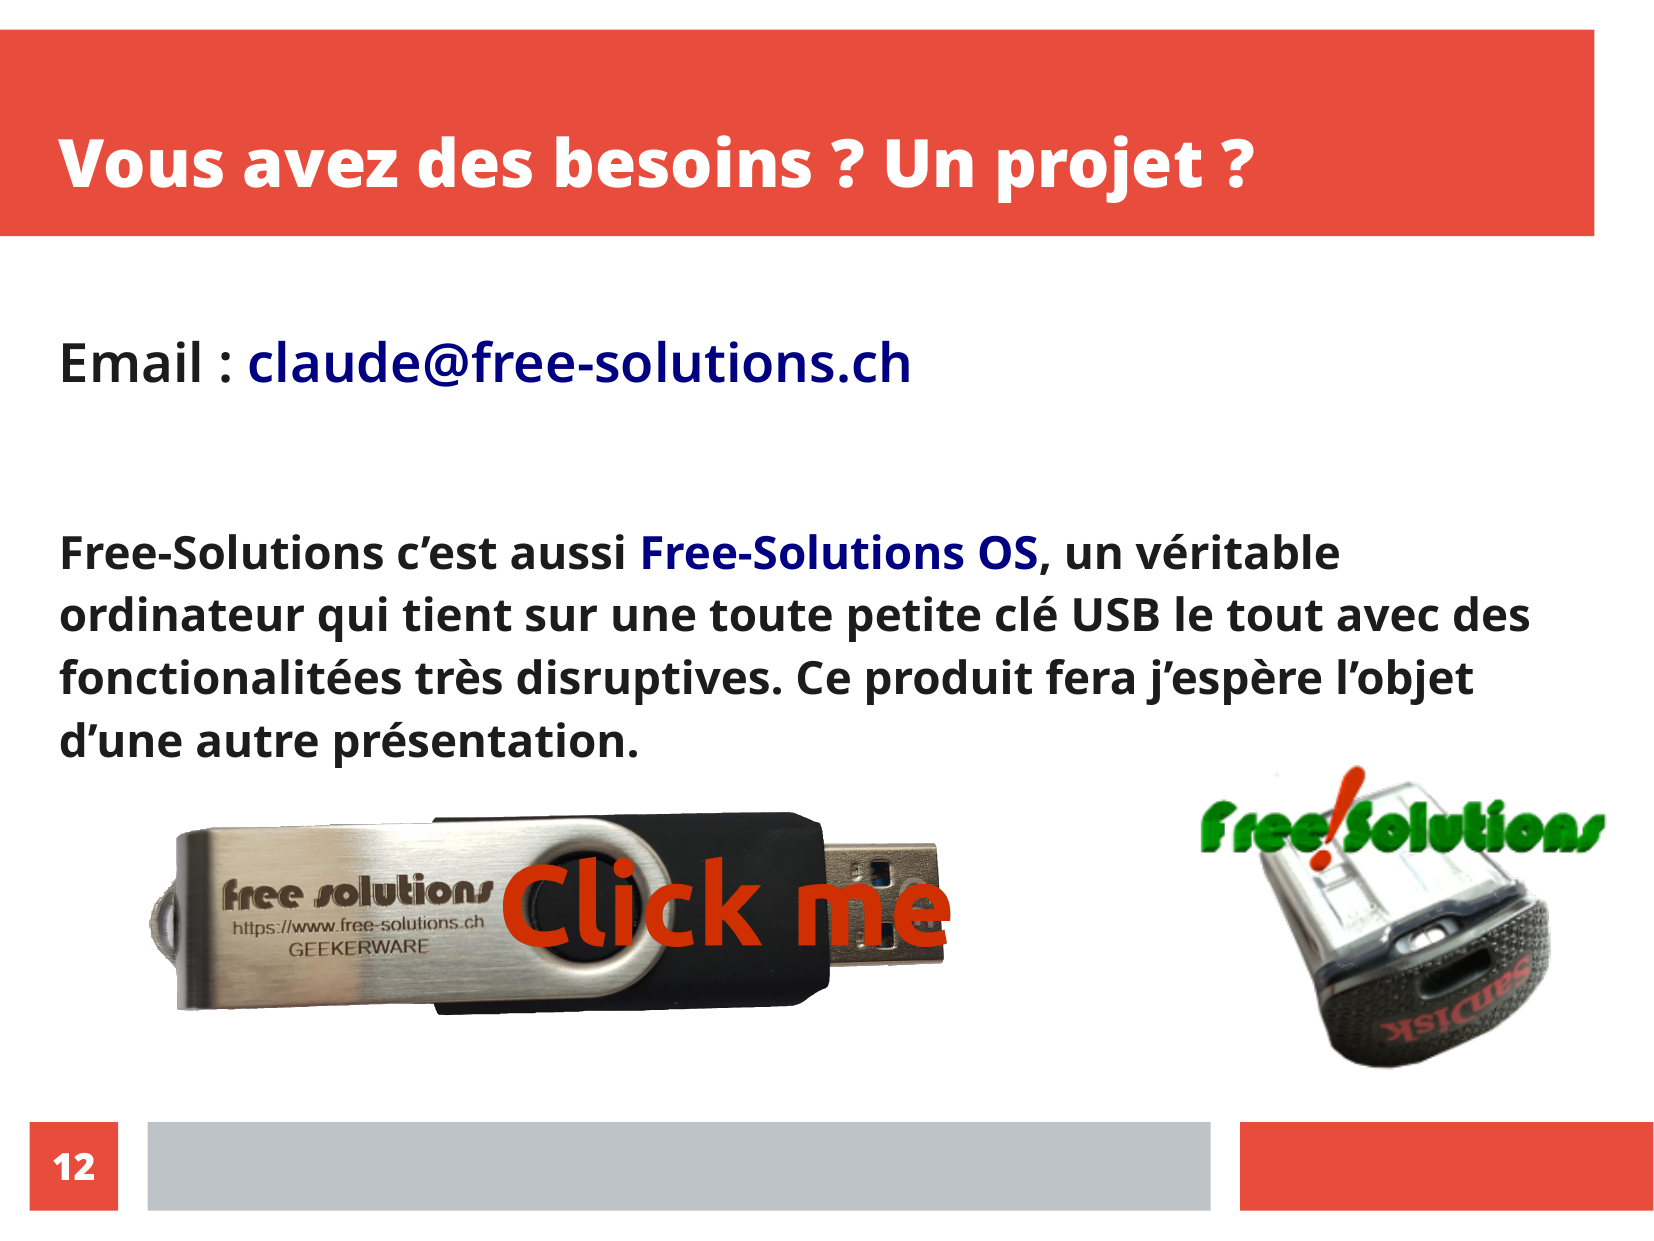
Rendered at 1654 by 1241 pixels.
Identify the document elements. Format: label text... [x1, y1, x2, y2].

list Email : claude@free-solutions.ch Free-Solutions c’est aussi Free-Solutions OS, un véritable ordinateur qui tient sur une toute petite clé USB le tout avec des fonctionalitées très disruptives. Ce produit fera j’espère l’objet d’une autre présentation. [59, 324, 1565, 1093]
title Vous avez des besoins ? Un projet ? [59, 59, 1595, 207]
picture [1180, 755, 1630, 1095]
picture [136, 791, 957, 1036]
